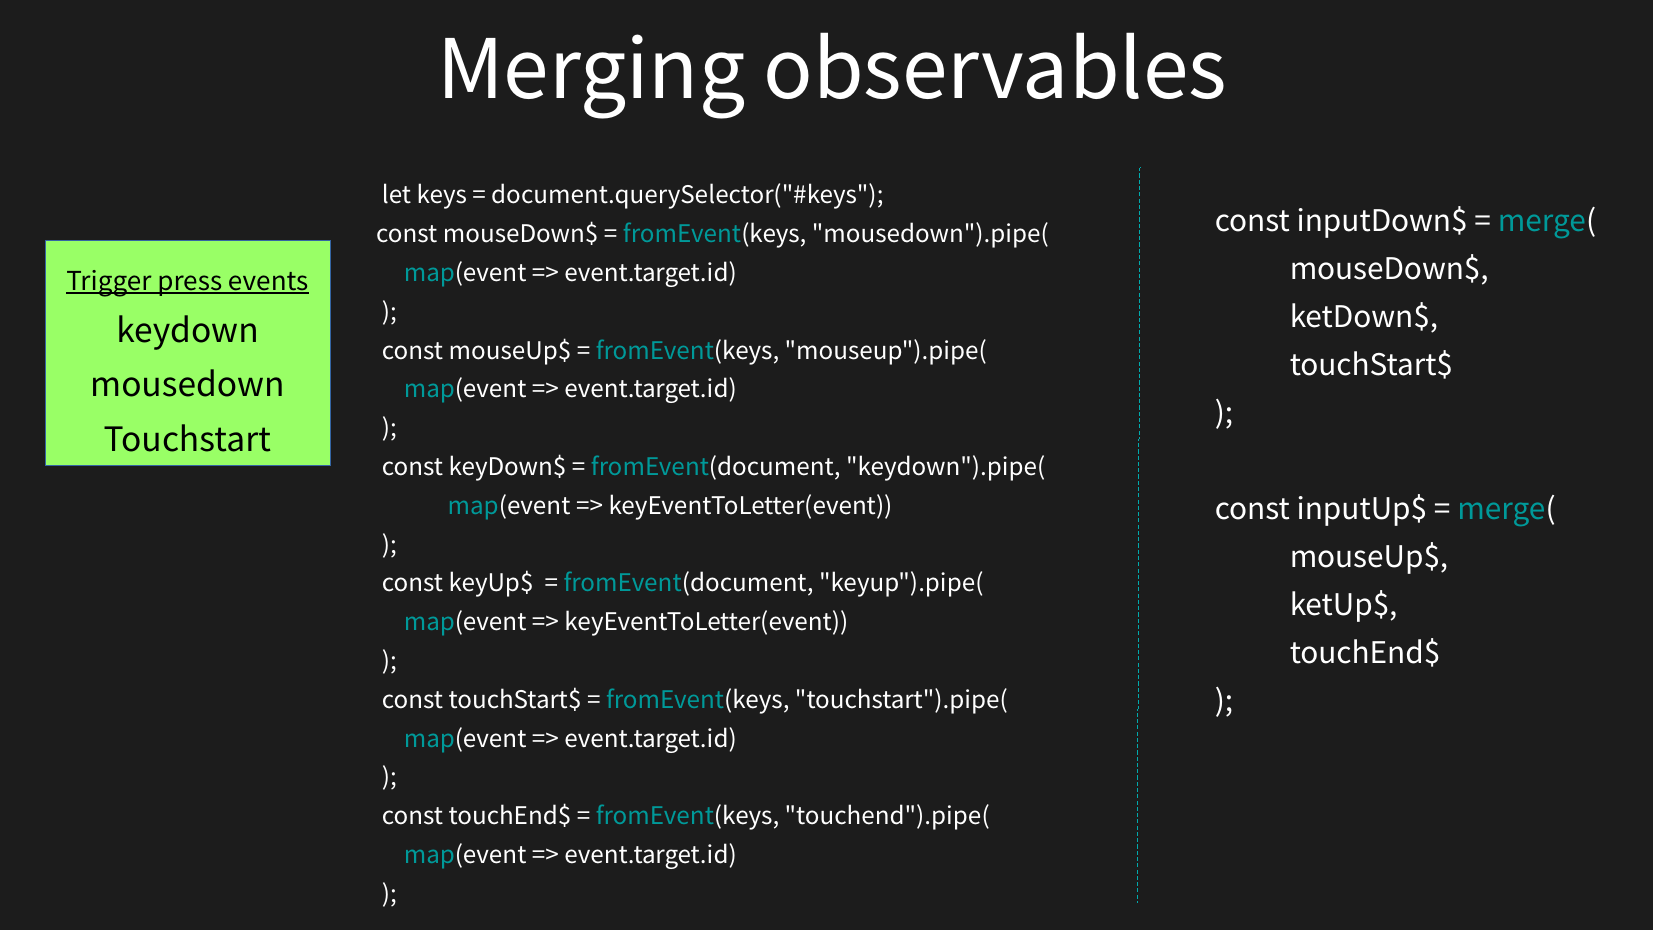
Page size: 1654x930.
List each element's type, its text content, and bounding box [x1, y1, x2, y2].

text_box const inputDown$ = merge( mouseDown$, ketDown$, touchStart$ ); const inputUp$ = merge( mouseUp$, ketUp$, touchEnd$ ); [1200, 184, 1621, 845]
text_box let keys = document.querySelector("#keys"); const mouseDown$ = fromEvent(keys, "mousedown").pipe( map(event => event.target.id) ); const mouseUp$ = fromEvent(keys, "mouseup").pipe( map(event => event.target.id) ); const keyDown$ = fromEvent(document, "keydown").pipe( map(event => keyEventToLetter(event)) ); const keyUp$ = fromEvent(document, "keyup").pipe( map(event => keyEventToLetter(event)) ); const touchStart$ = fromEvent(keys, "touchstart").pipe( map(event => event.target.id) ); const touchEnd$ = fromEvent(keys, "touchend").pipe( map(event => event.target.id) ); [345, 165, 1096, 930]
text_box Trigger press events keydown mousedown Touchstart [45, 240, 331, 466]
title Merging observables [0, 0, 1653, 156]
